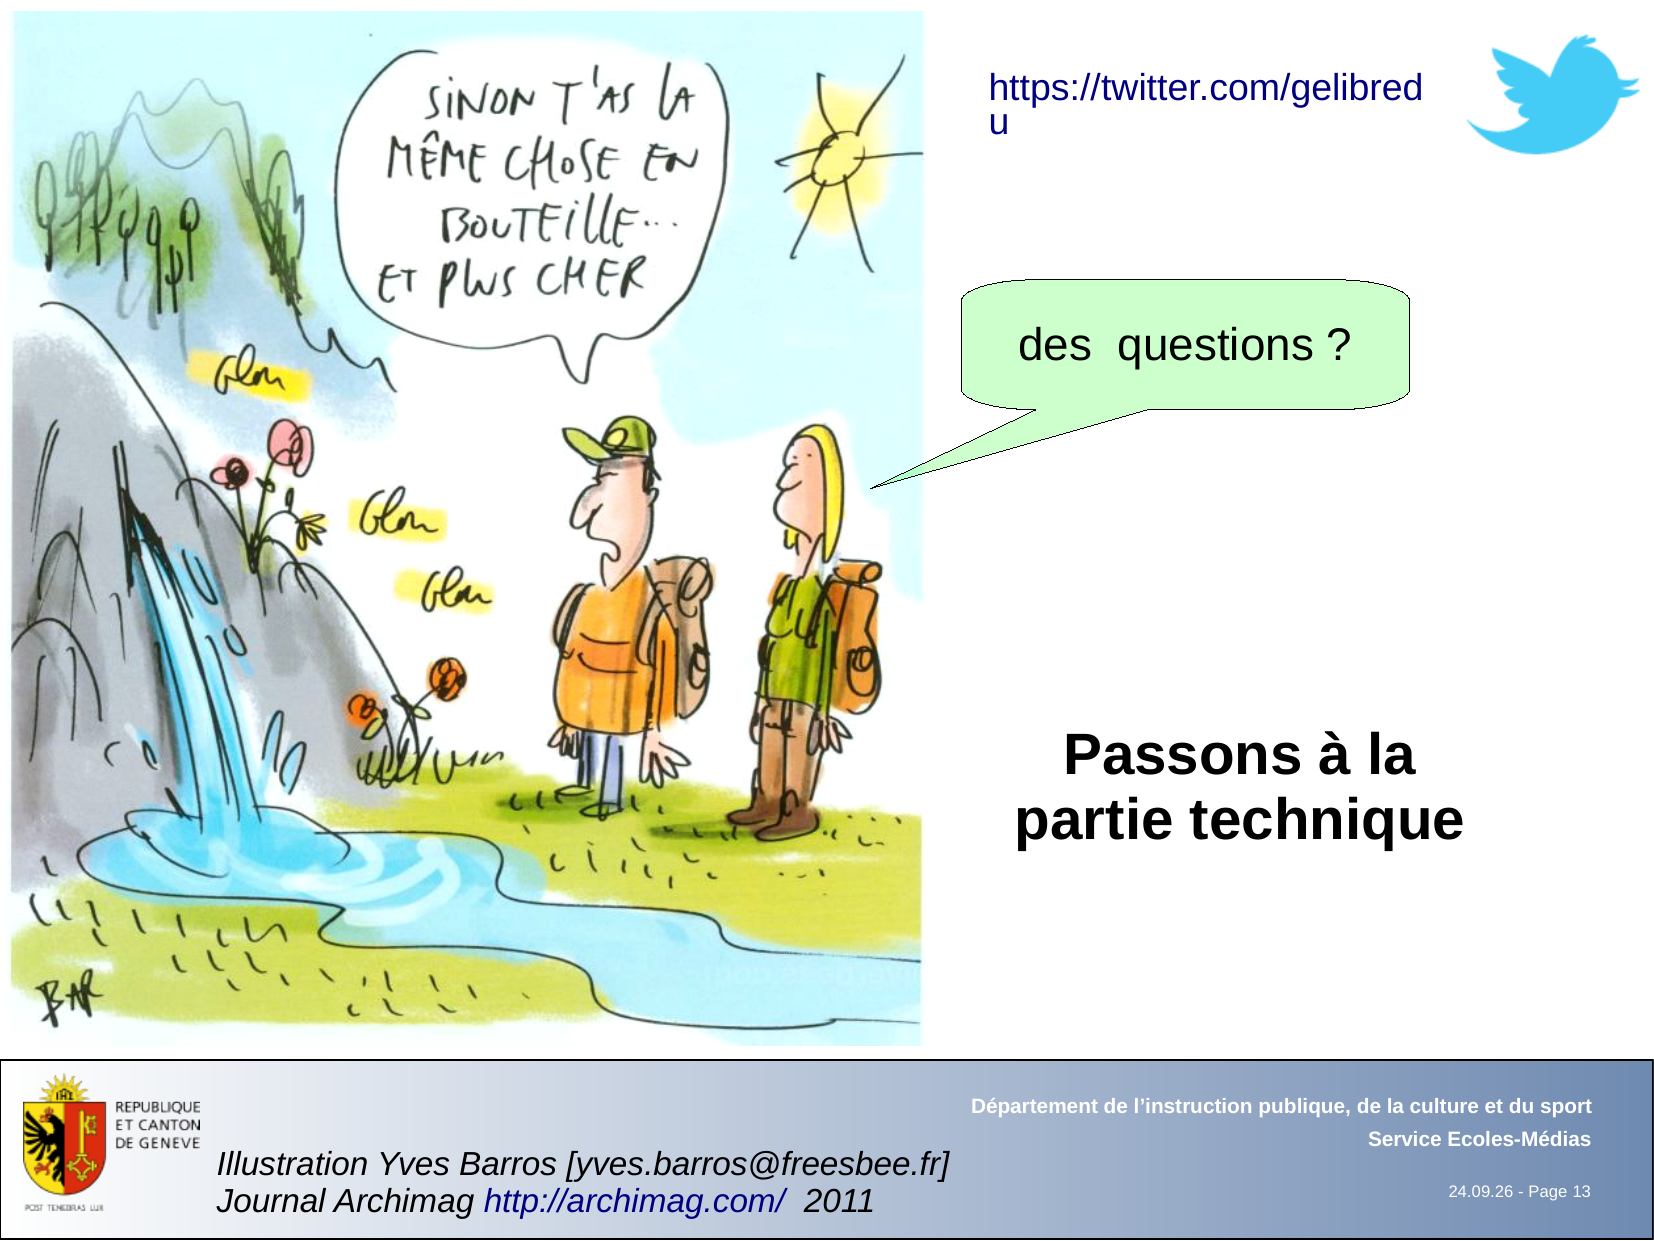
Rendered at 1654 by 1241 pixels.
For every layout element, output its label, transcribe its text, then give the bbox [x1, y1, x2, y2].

picture [6, 11, 927, 1046]
picture [23, 1073, 200, 1211]
text_box https://twitter.com/gelibredu [973, 59, 1453, 116]
text_box Illustration Yves Barros [yves.barros@freesbee.fr] Journal Archimag http://archimag.com/ 2011 [201, 1137, 966, 1228]
text_box des questions ? [870, 279, 1410, 489]
title Passons à la partie technique [1003, 716, 1477, 857]
picture [1453, 0, 1654, 200]
